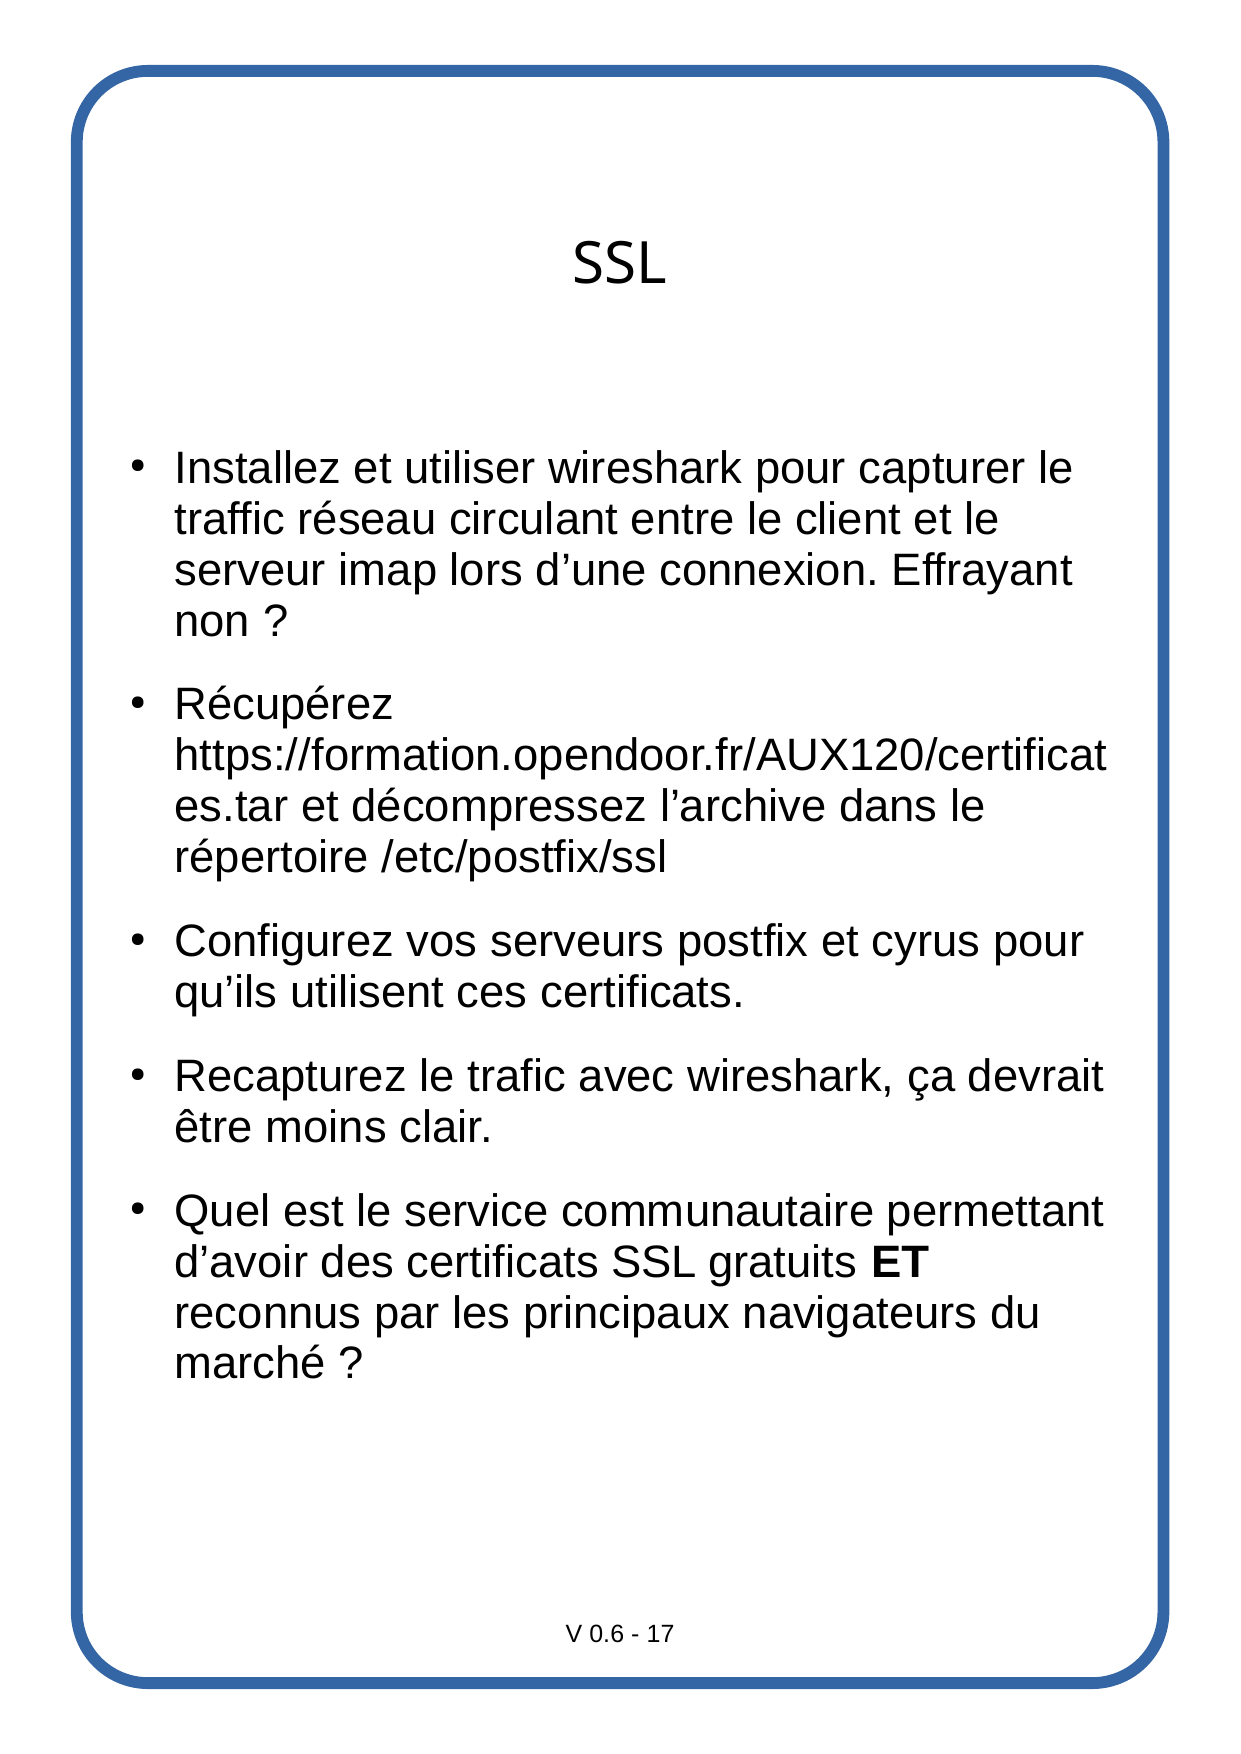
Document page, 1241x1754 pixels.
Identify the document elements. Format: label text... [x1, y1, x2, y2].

list Installez et utiliser wireshark pour capturer le traffic réseau circulant entre le client et le serveur imap lors d’une connexion. Effrayant non ? Récupérez https://formation.opendoor.fr/AUX120/certificates.tar et décompressez l’archive dans le répertoire /etc/postfix/ssl Configurez vos serveurs postfix et cyrus pour qu’ils utilisent ces certificats. Recapturez le trafic avec wireshark, ça devrait être moins clair. Quel est le service communautaire permettant d’avoir des certificats SSL gratuits ET reconnus par les principaux navigateurs du marché ? [115, 441, 1125, 1391]
title SSL [115, 124, 1125, 398]
